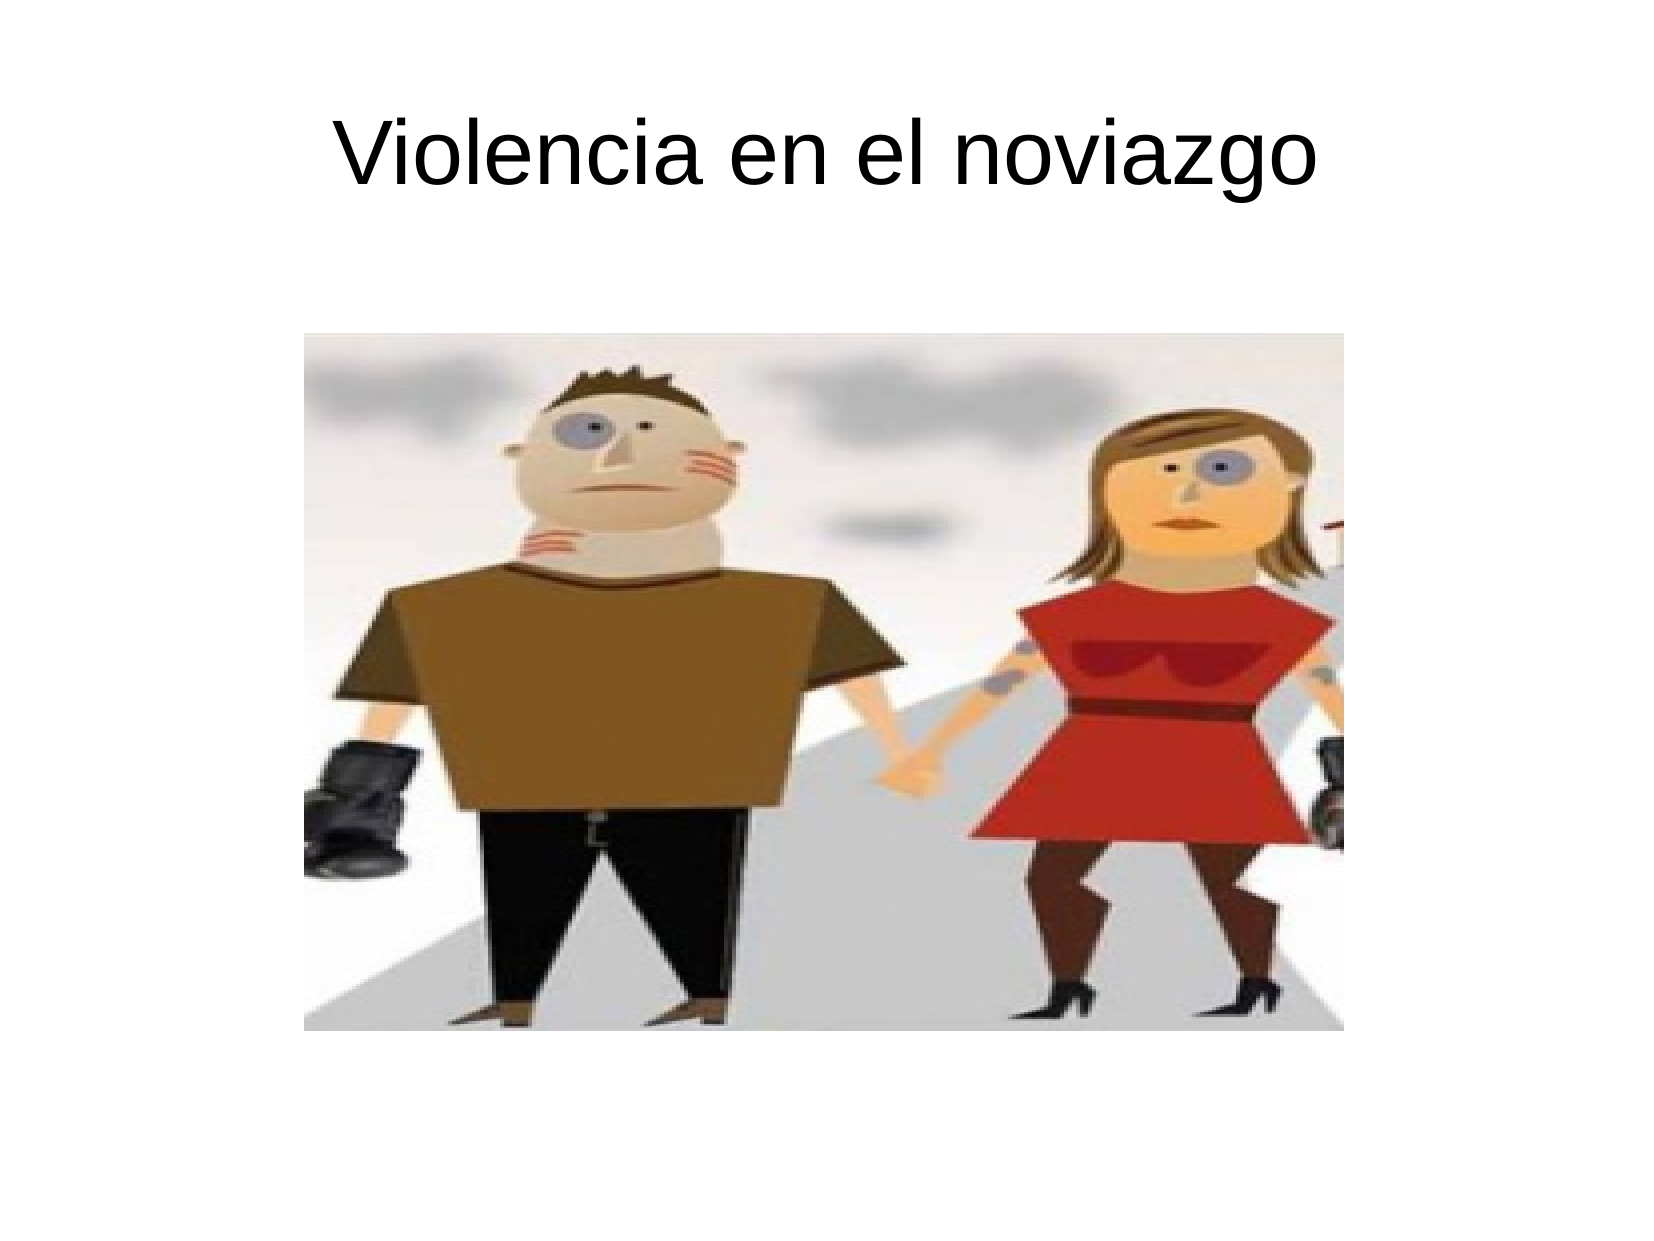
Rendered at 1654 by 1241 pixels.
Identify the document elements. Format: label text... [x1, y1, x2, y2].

picture [304, 333, 1344, 1031]
title Violencia en el noviazgo [82, 49, 1571, 257]
